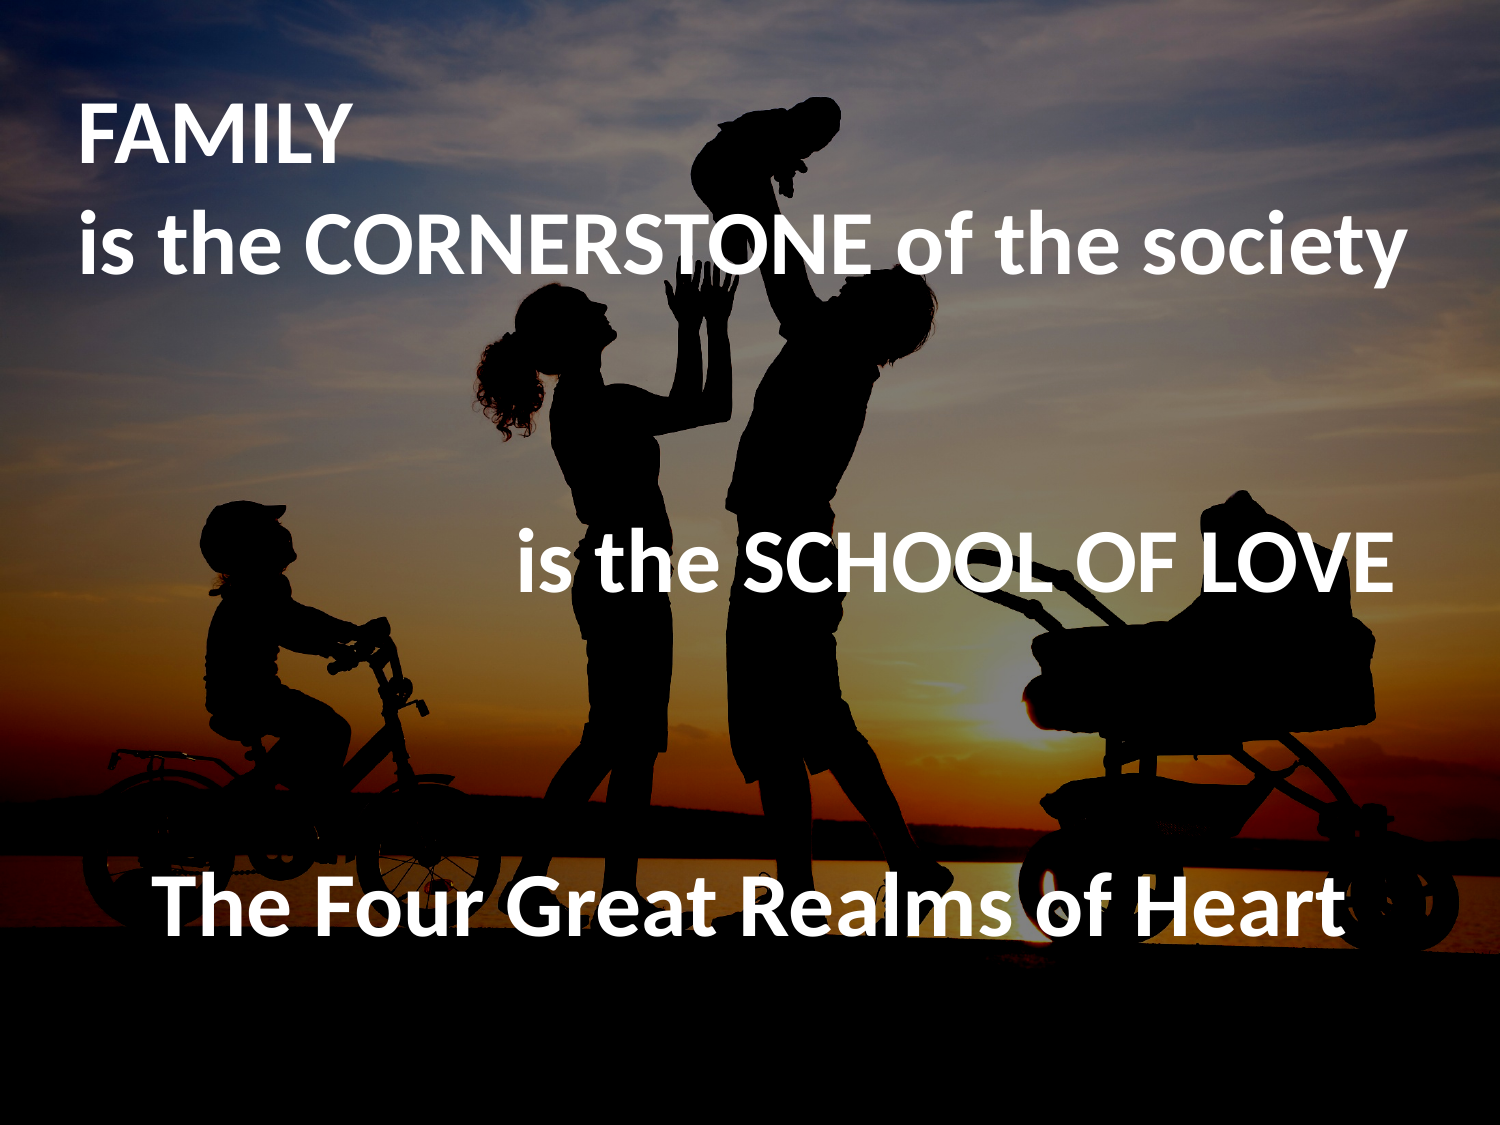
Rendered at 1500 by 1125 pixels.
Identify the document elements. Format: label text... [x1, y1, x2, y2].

picture [0, 0, 1500, 1000]
text_box is the CORNERSTONE of the society [62, 174, 1438, 302]
text_box is the SCHOOL OF LOVE [474, 493, 1413, 632]
text_box The Four Great Realms of Heart [112, 837, 1388, 988]
text_box FAMILY [62, 64, 1438, 174]
